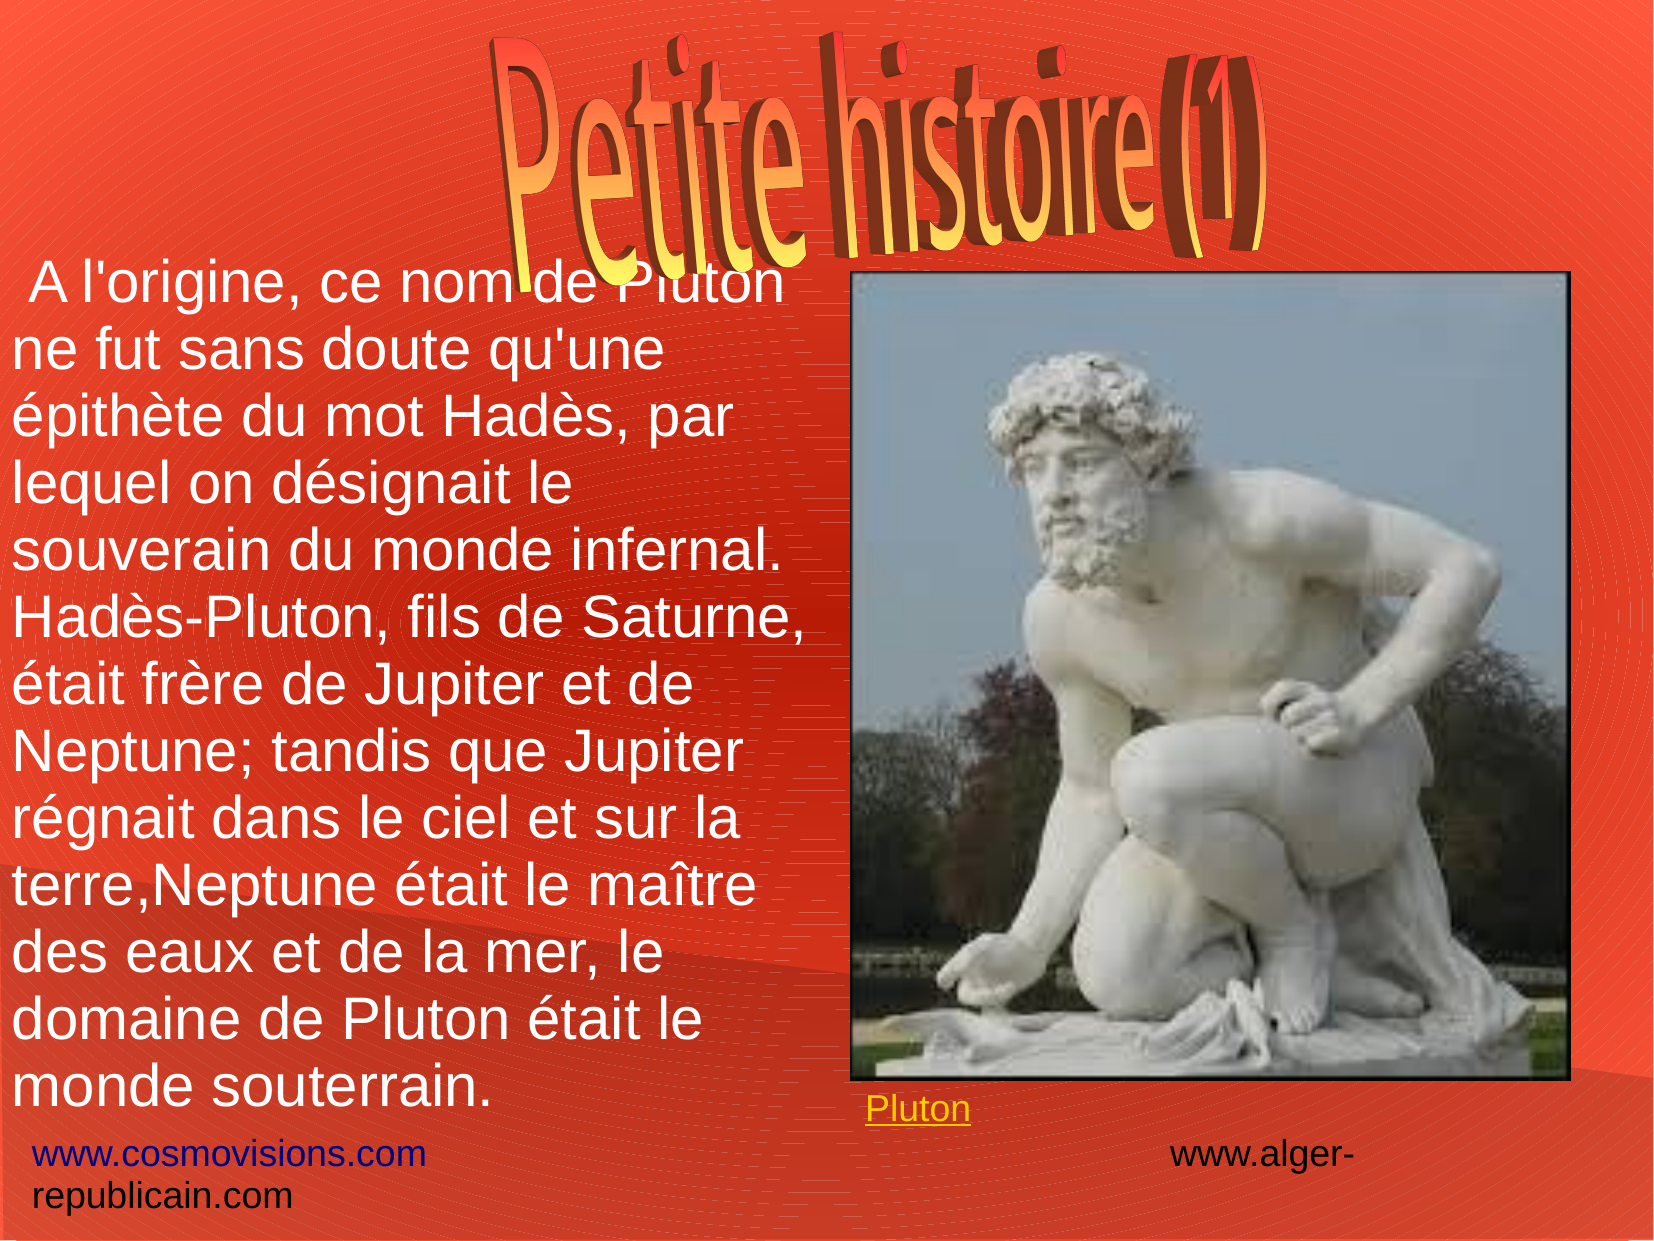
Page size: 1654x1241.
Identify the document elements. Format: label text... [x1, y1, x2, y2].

text_box www.cosmovisions.com www.alger-republicain.com [17, 1125, 1630, 1182]
list A l'origine, ce nom de Pluton ne fut sans doute qu'une épithète du mot Hadès, par lequel on désignait le souverain du monde infernal. Hadès-Pluton, fils de Saturne, était frère de Jupiter et de Neptune; tandis que Jupiter régnait dans le ciel et sur la terre,Neptune était le maître des eaux et de la mer, le domaine de Pluton était le monde souterrain. [11, 248, 827, 1126]
picture [850, 271, 1571, 1080]
text_box [12, 1169, 296, 1227]
text_box [112, 1190, 122, 1206]
text_box Pluton [850, 1080, 1630, 1138]
